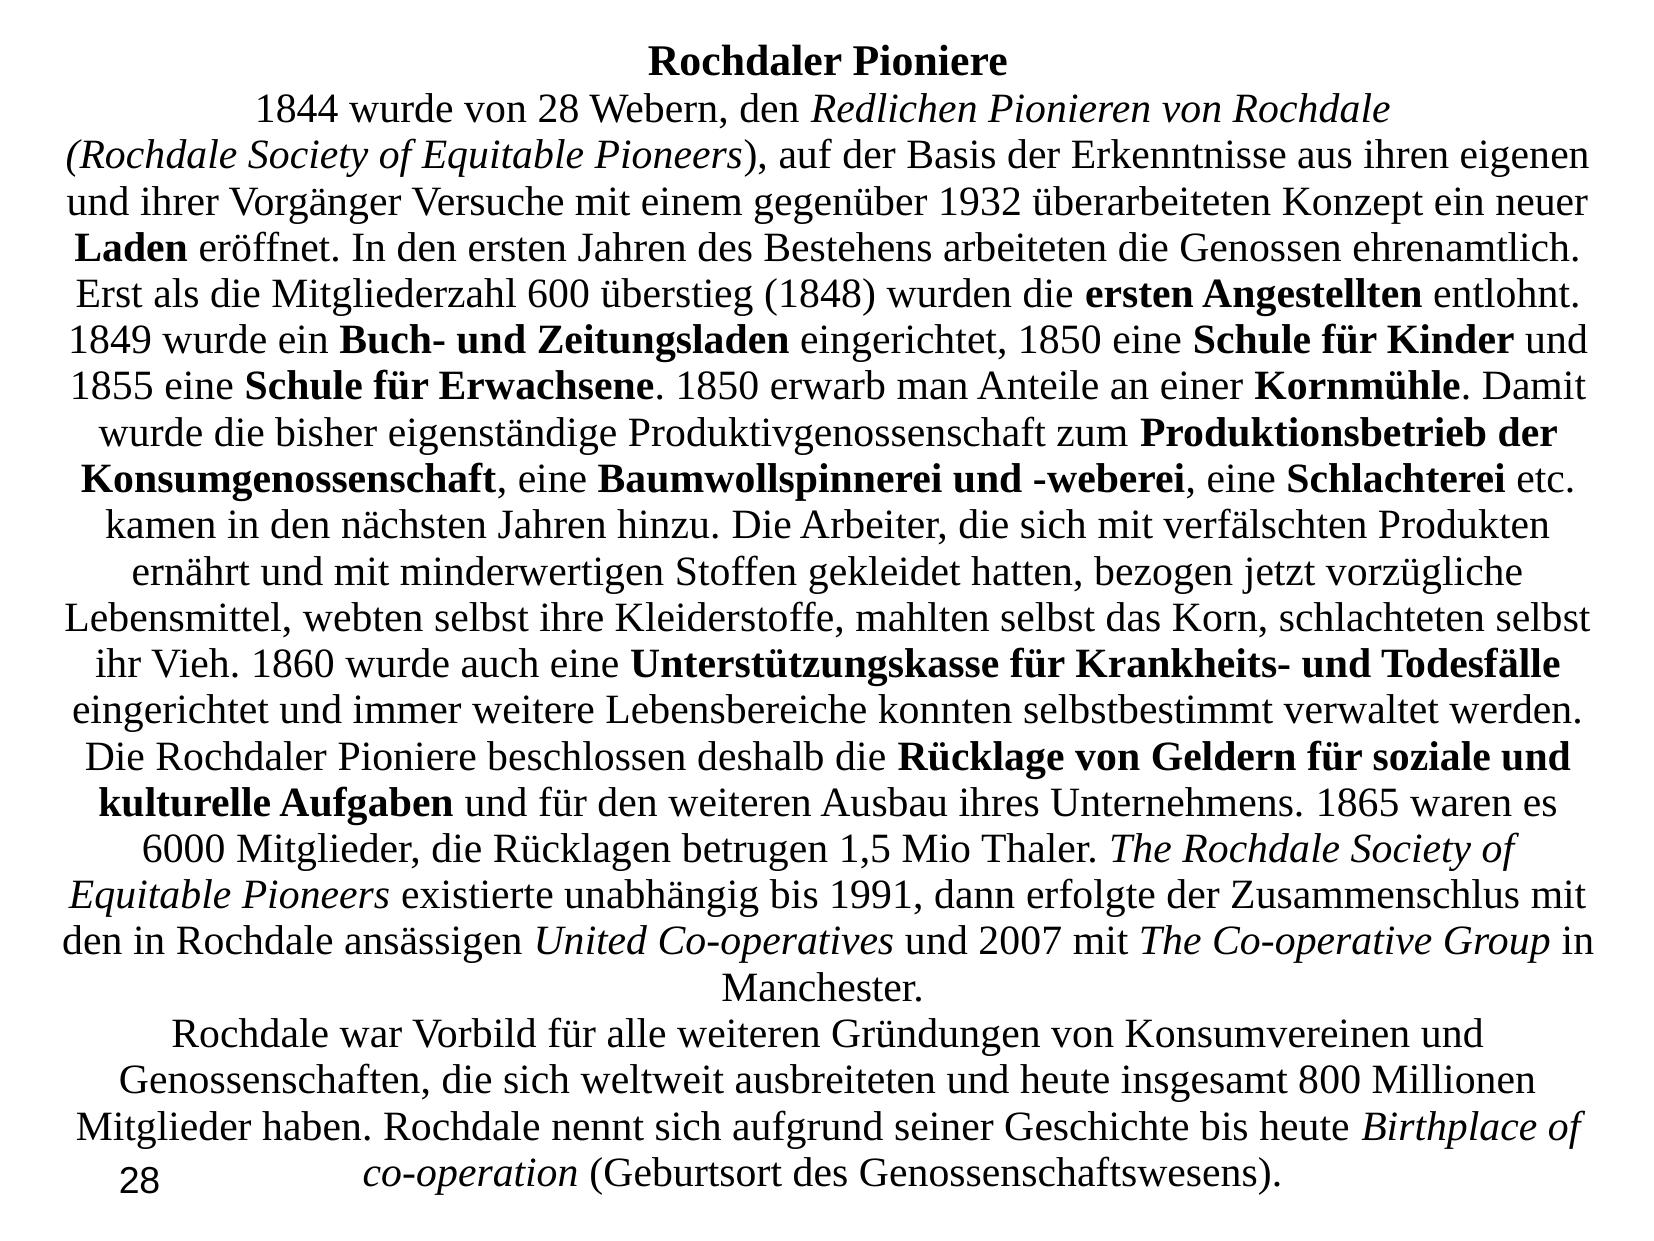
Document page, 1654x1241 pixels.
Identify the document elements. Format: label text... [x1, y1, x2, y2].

text_box Rochdaler Pioniere 1844 wurde von 28 Webern, den Redlichen Pionieren von Rochdale (Rochdale Society of Equitable Pioneers), auf der Basis der Erkenntnisse aus ihren eigenen und ihrer Vorgänger Versuche mit einem gegenüber 1932 überarbeiteten Konzept ein neuer Laden eröffnet. In den ersten Jahren des Bestehens arbeiteten die Genossen ehrenamtlich. Erst als die Mitgliederzahl 600 überstieg (1848) wurden die ersten Angestellten entlohnt. 1849 wurde ein Buch- und Zeitungsladen eingerichtet, 1850 eine Schule für Kinder und 1855 eine Schule für Erwachsene. 1850 erwarb man Anteile an einer Kornmühle. Damit wurde die bisher eigenständige Produktivgenossenschaft zum Produktionsbetrieb der Konsumgenossenschaft, eine Baumwollspinnerei und -weberei, eine Schlachterei etc. kamen in den nächsten Jahren hinzu. Die Arbeiter, die sich mit verfälschten Produkten ernährt und mit minderwertigen Stoffen gekleidet hatten, bezogen jetzt vorzügliche Lebensmittel, webten selbst ihre Kleiderstoffe, mahlten selbst das Korn, schlachteten selbst ihr Vieh. 1860 wurde auch eine Unterstützungskasse für Krankheits- und Todesfälle eingerichtet und immer weitere Lebensbereiche konnten selbstbestimmt verwaltet werden. Die Rochdaler Pioniere beschlossen deshalb die Rücklage von Geldern für soziale und kulturelle Aufgaben und für den weiteren Ausbau ihres Unternehmens. 1865 waren es 6000 Mitglieder, die Rücklagen betrugen 1,5 Mio Thaler. The Rochdale Society of Equitable Pioneers existierte unabhängig bis 1991, dann erfolgte der Zusammenschlus mit den in Rochdale ansässigen United Co-operatives und 2007 mit The Co-operative Group in Manchester. Rochdale war Vorbild für alle weiteren Gründungen von Konsumvereinen und Genossenschaften, die sich weltweit ausbreiteten und heute insgesamt 800 Millionen Mitglieder haben. Rochdale nennt sich aufgrund seiner Geschichte bis heute Birthplace of co-operation (Geburtsort des Genossenschaftswesens). [47, 29, 1613, 1203]
text_box <Nummer> [104, 1152, 322, 1223]
